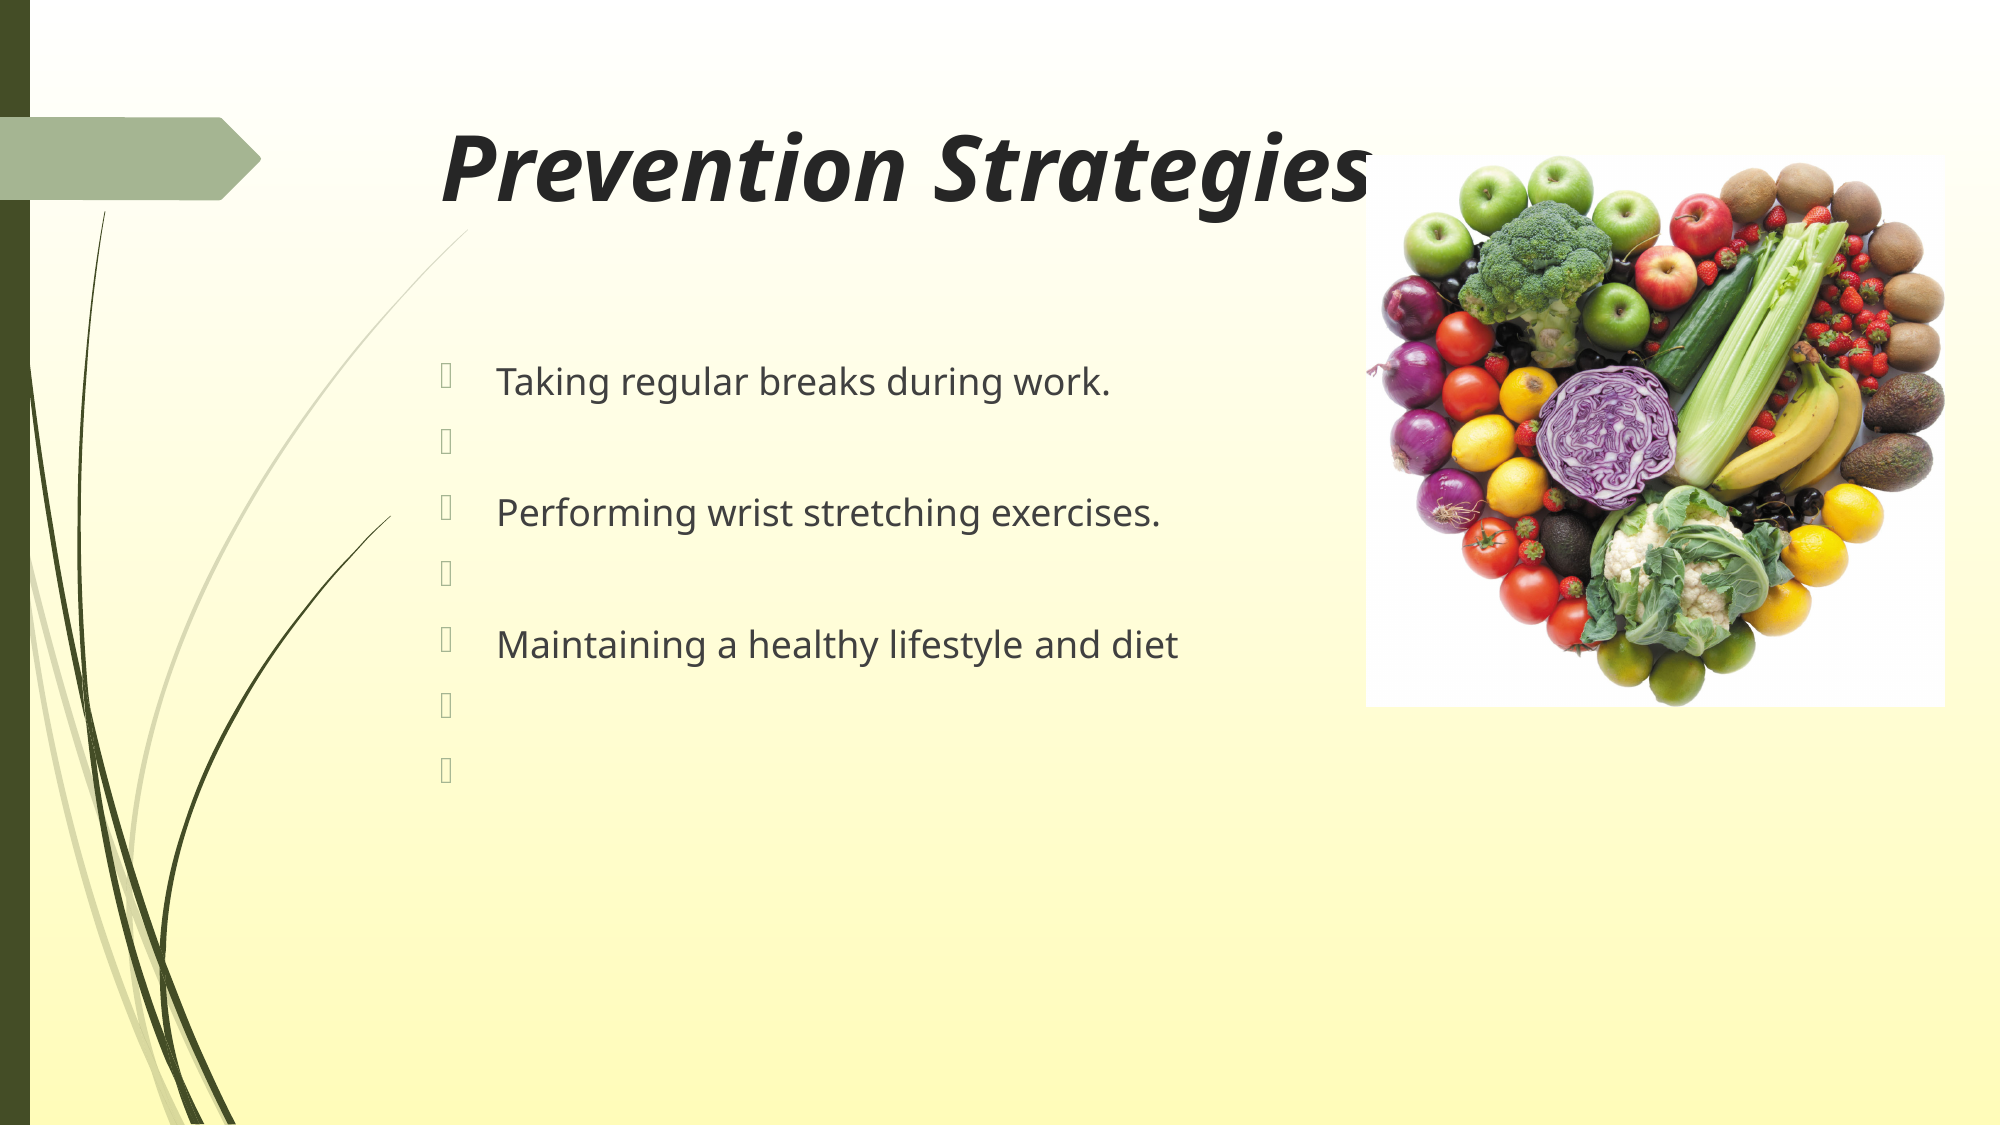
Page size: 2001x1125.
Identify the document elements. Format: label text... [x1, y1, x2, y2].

title Prevention Strategies [425, 102, 1888, 350]
picture [1366, 155, 1945, 707]
list Taking regular breaks during work. Performing wrist stretching exercises. Maintaining a healthy lifestyle and diet [424, 350, 1888, 970]
